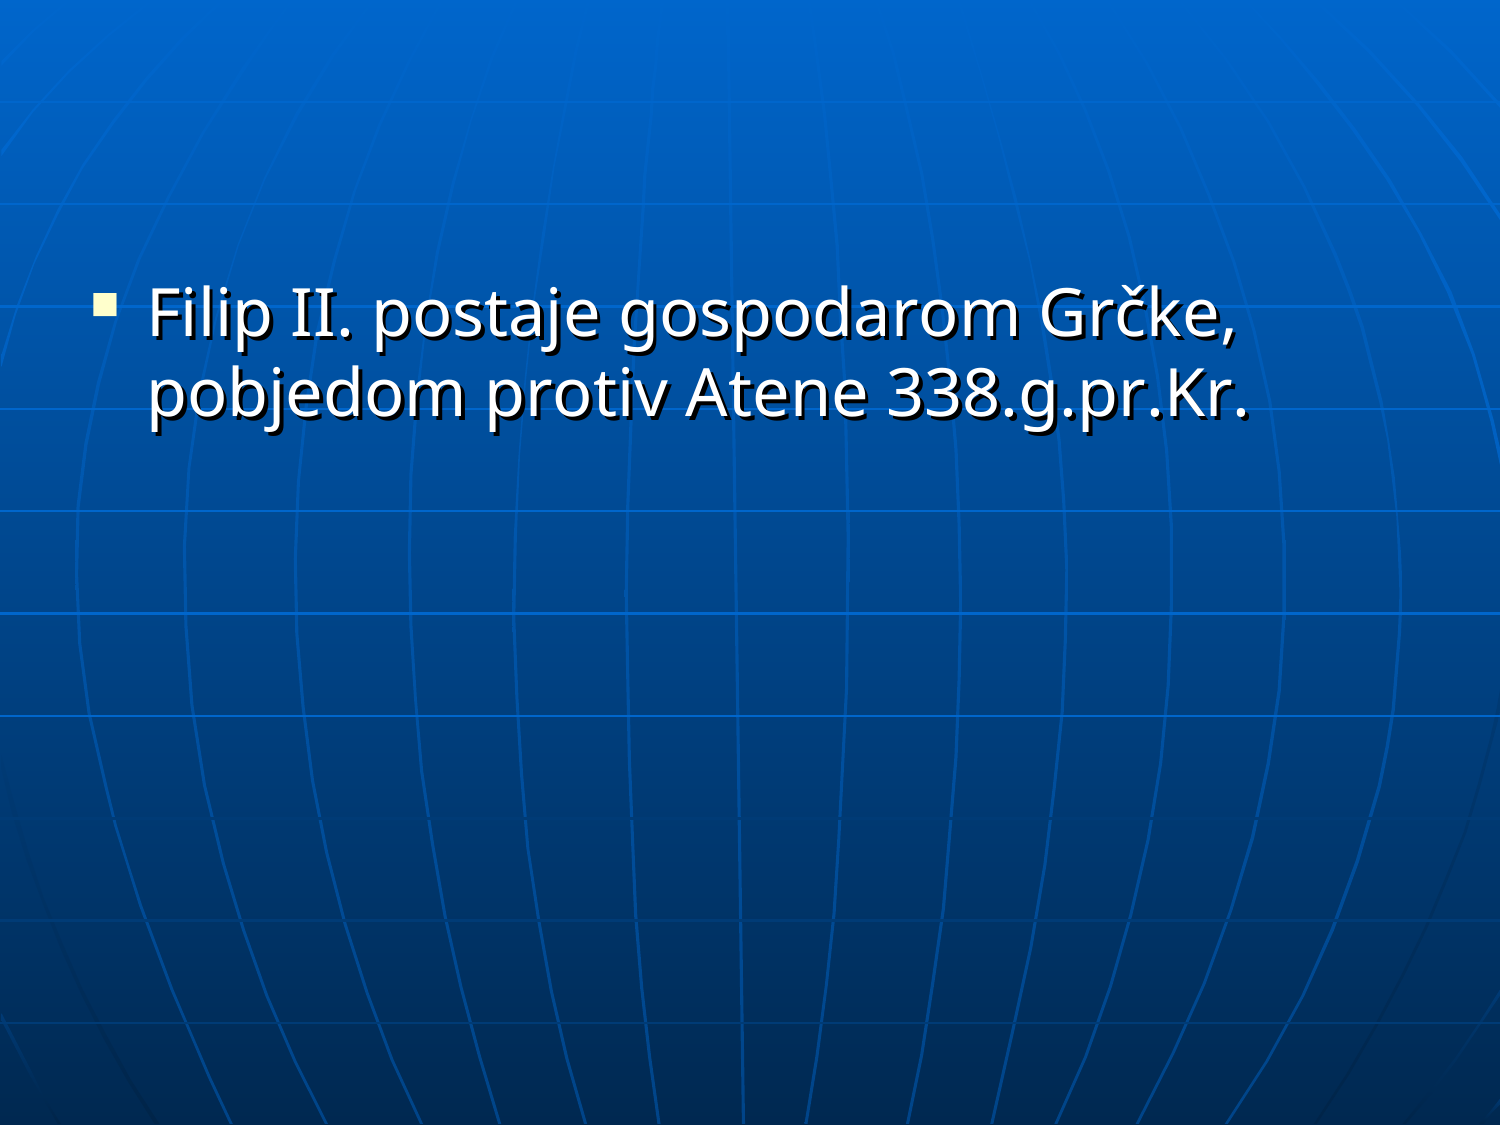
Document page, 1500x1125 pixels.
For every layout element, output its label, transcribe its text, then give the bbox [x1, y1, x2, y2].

list Filip II. postaje gospodarom Grčke, pobjedom protiv Atene 338.g.pr.Kr. [75, 262, 1426, 1006]
